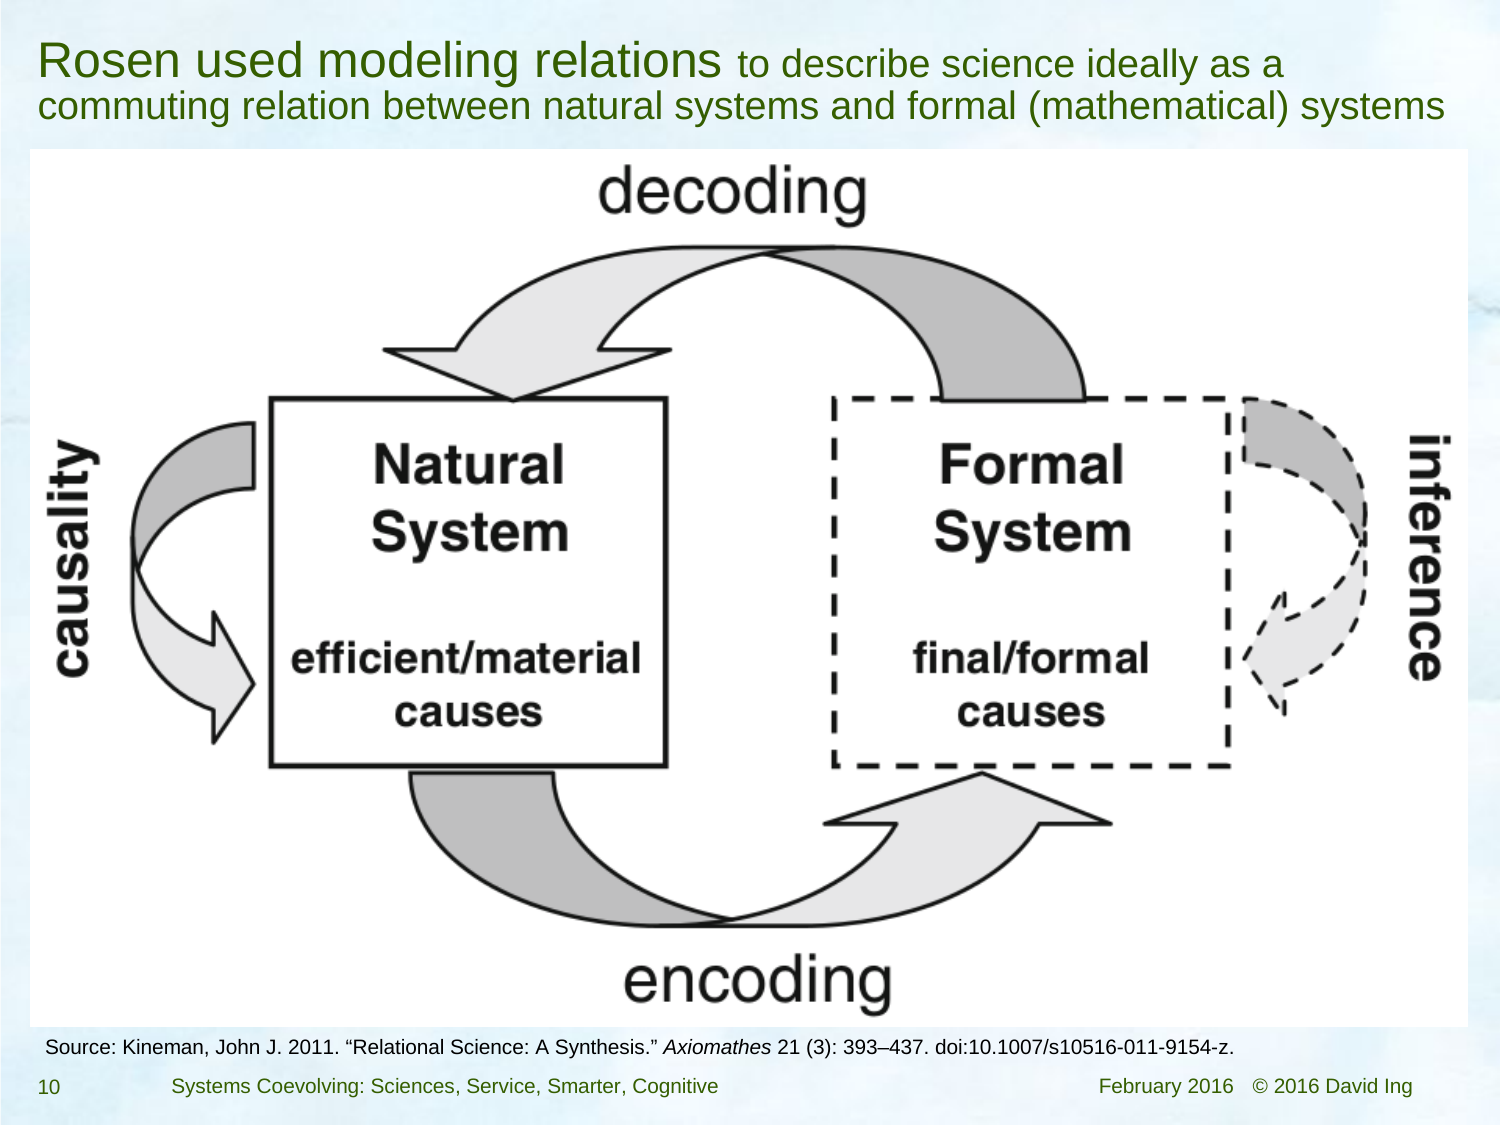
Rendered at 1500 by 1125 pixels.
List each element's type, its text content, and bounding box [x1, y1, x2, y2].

text_box Source: Kineman, John J. 2011. “Relational Science: A Synthesis.” Axiomathes 21 (3): 393–437. doi:10.1007/s10516-011-9154-z. - [30, 1027, 1463, 1075]
title Rosen used modeling relations to describe science ideally as a commuting relation between natural systems and formal (mathematical) systems [37, 37, 1463, 149]
picture [0, 0, 1500, 1125]
